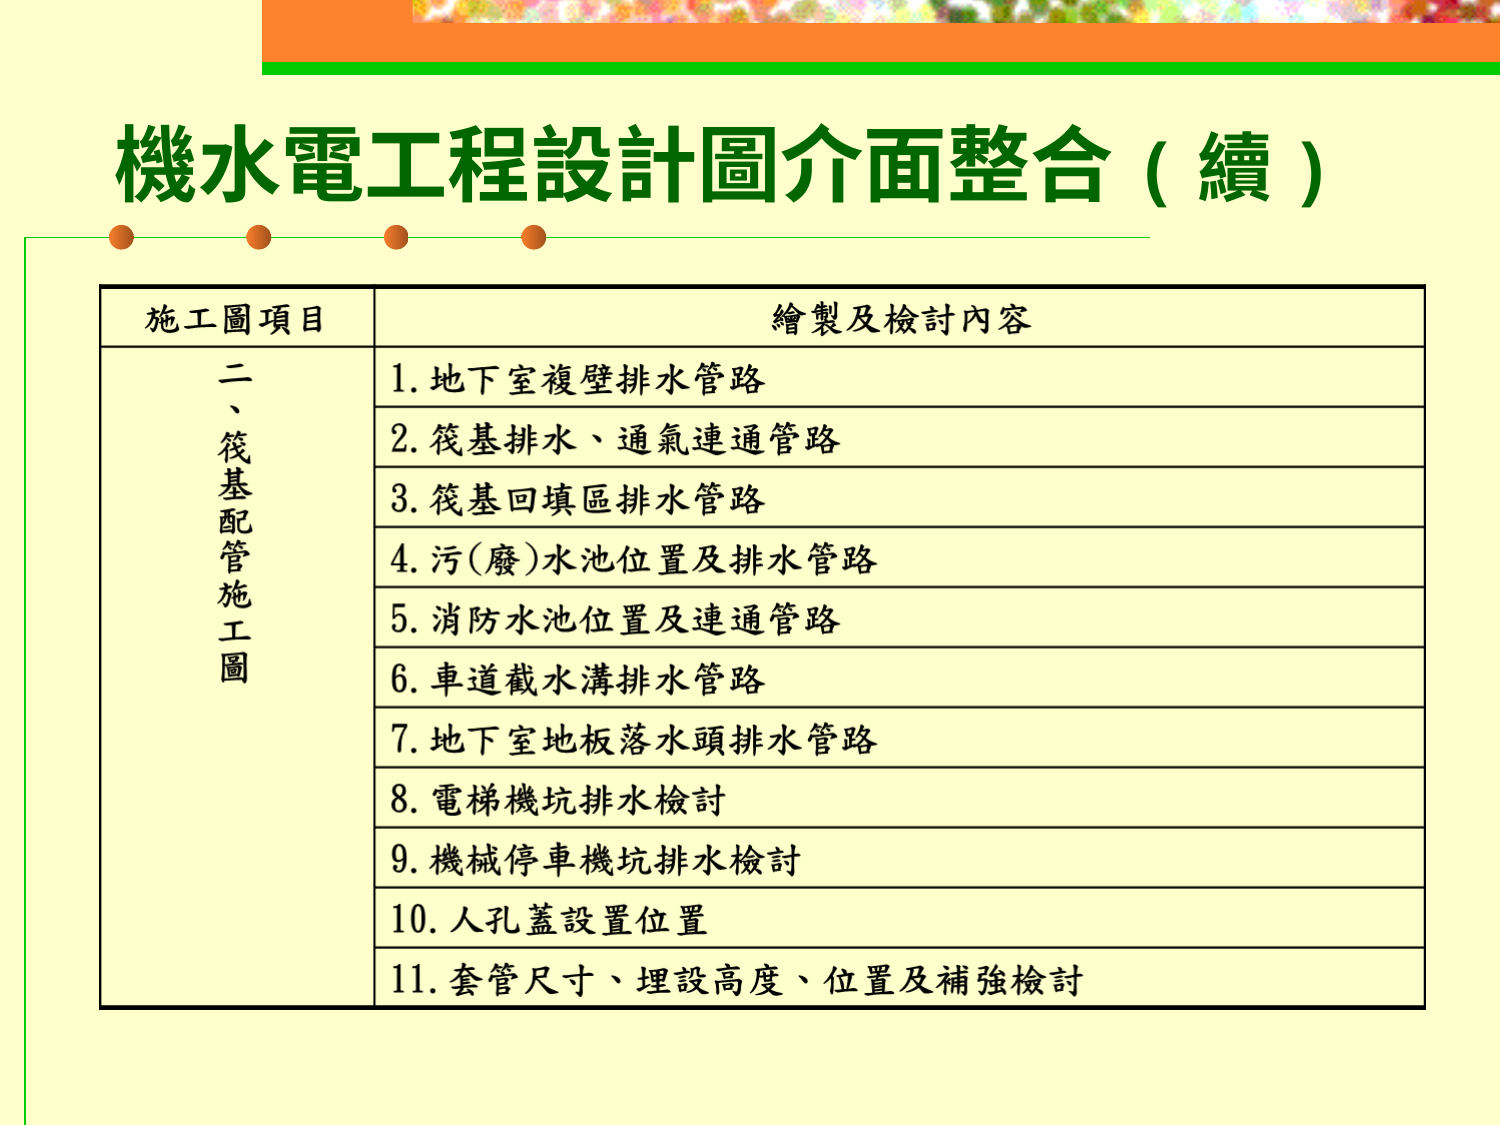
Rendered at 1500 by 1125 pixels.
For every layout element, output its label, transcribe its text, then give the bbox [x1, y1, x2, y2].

title 機水電工程設計圖介面整合(續) [87, 99, 1363, 225]
picture [99, 283, 1426, 1025]
